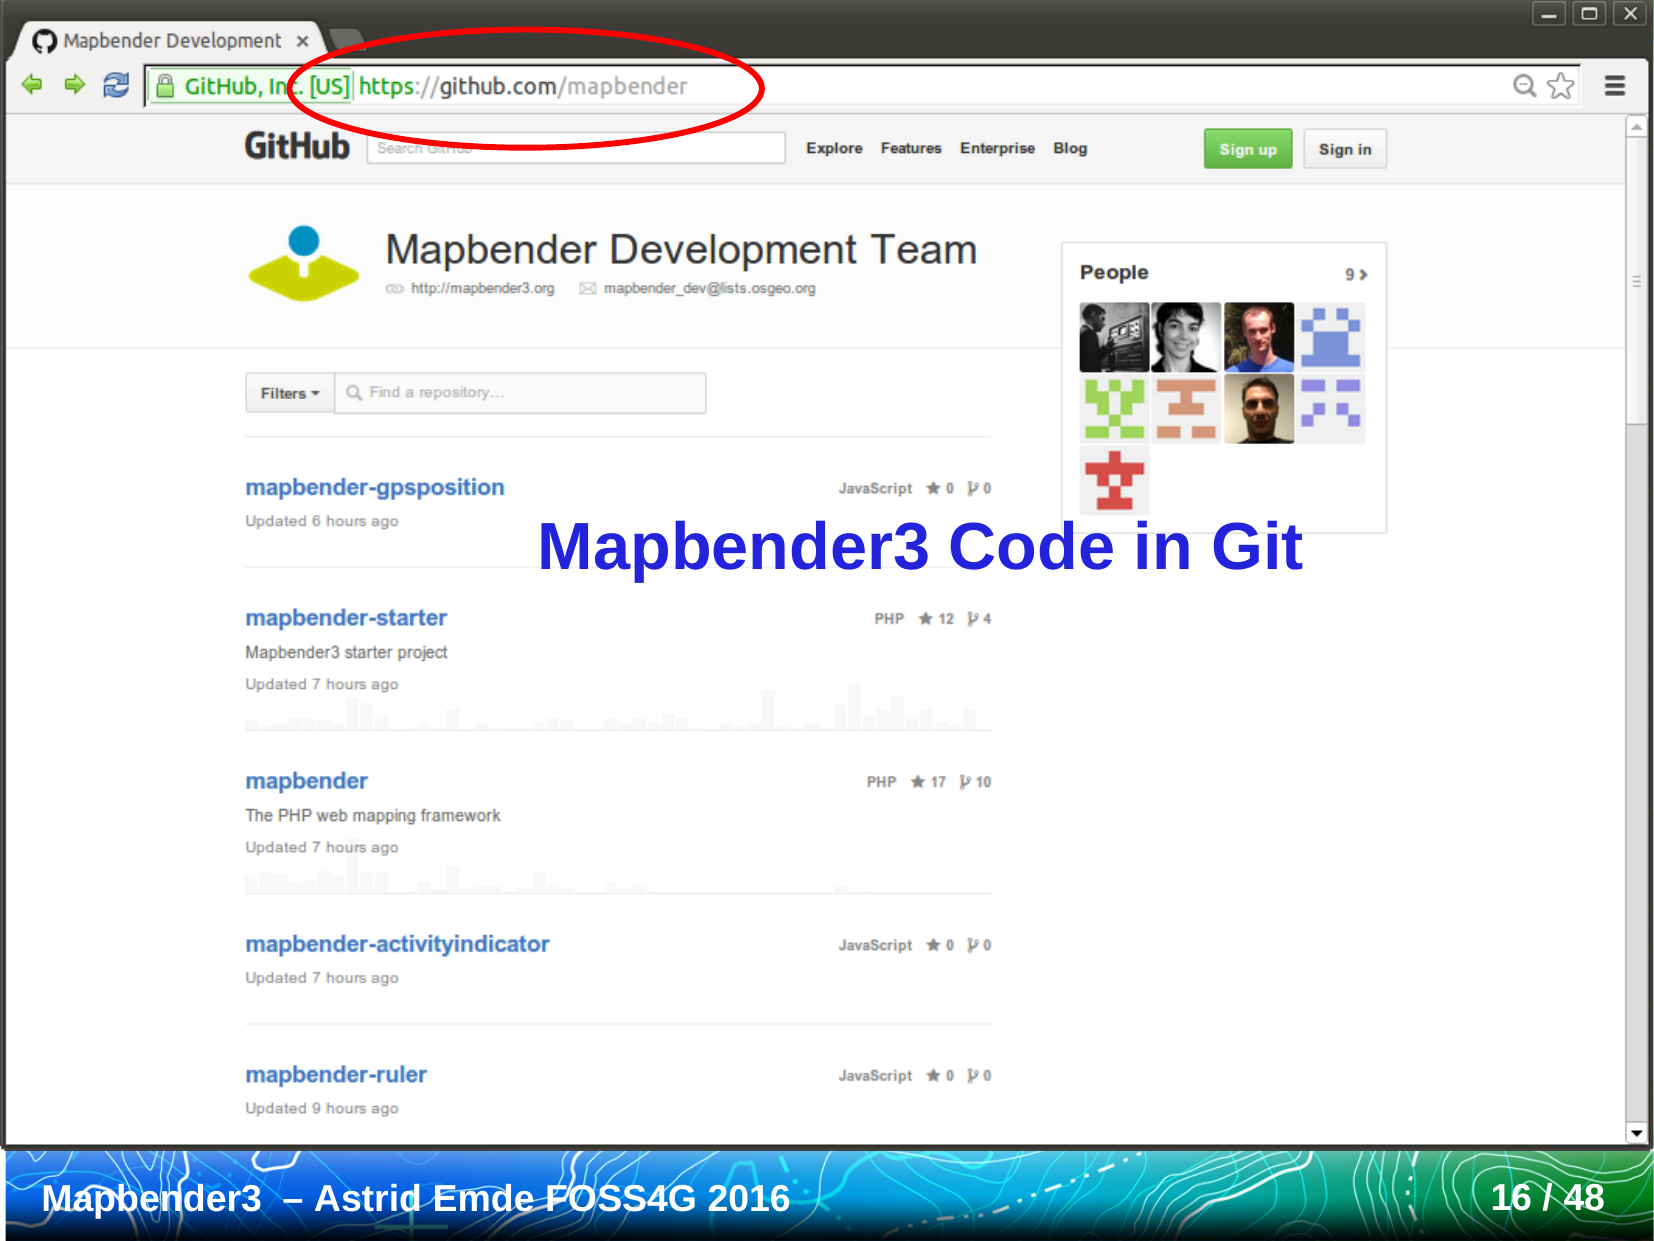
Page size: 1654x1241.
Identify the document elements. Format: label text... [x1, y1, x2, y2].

picture [0, 0, 1654, 1241]
title Mapbender3 Code in Git [177, 472, 1654, 621]
